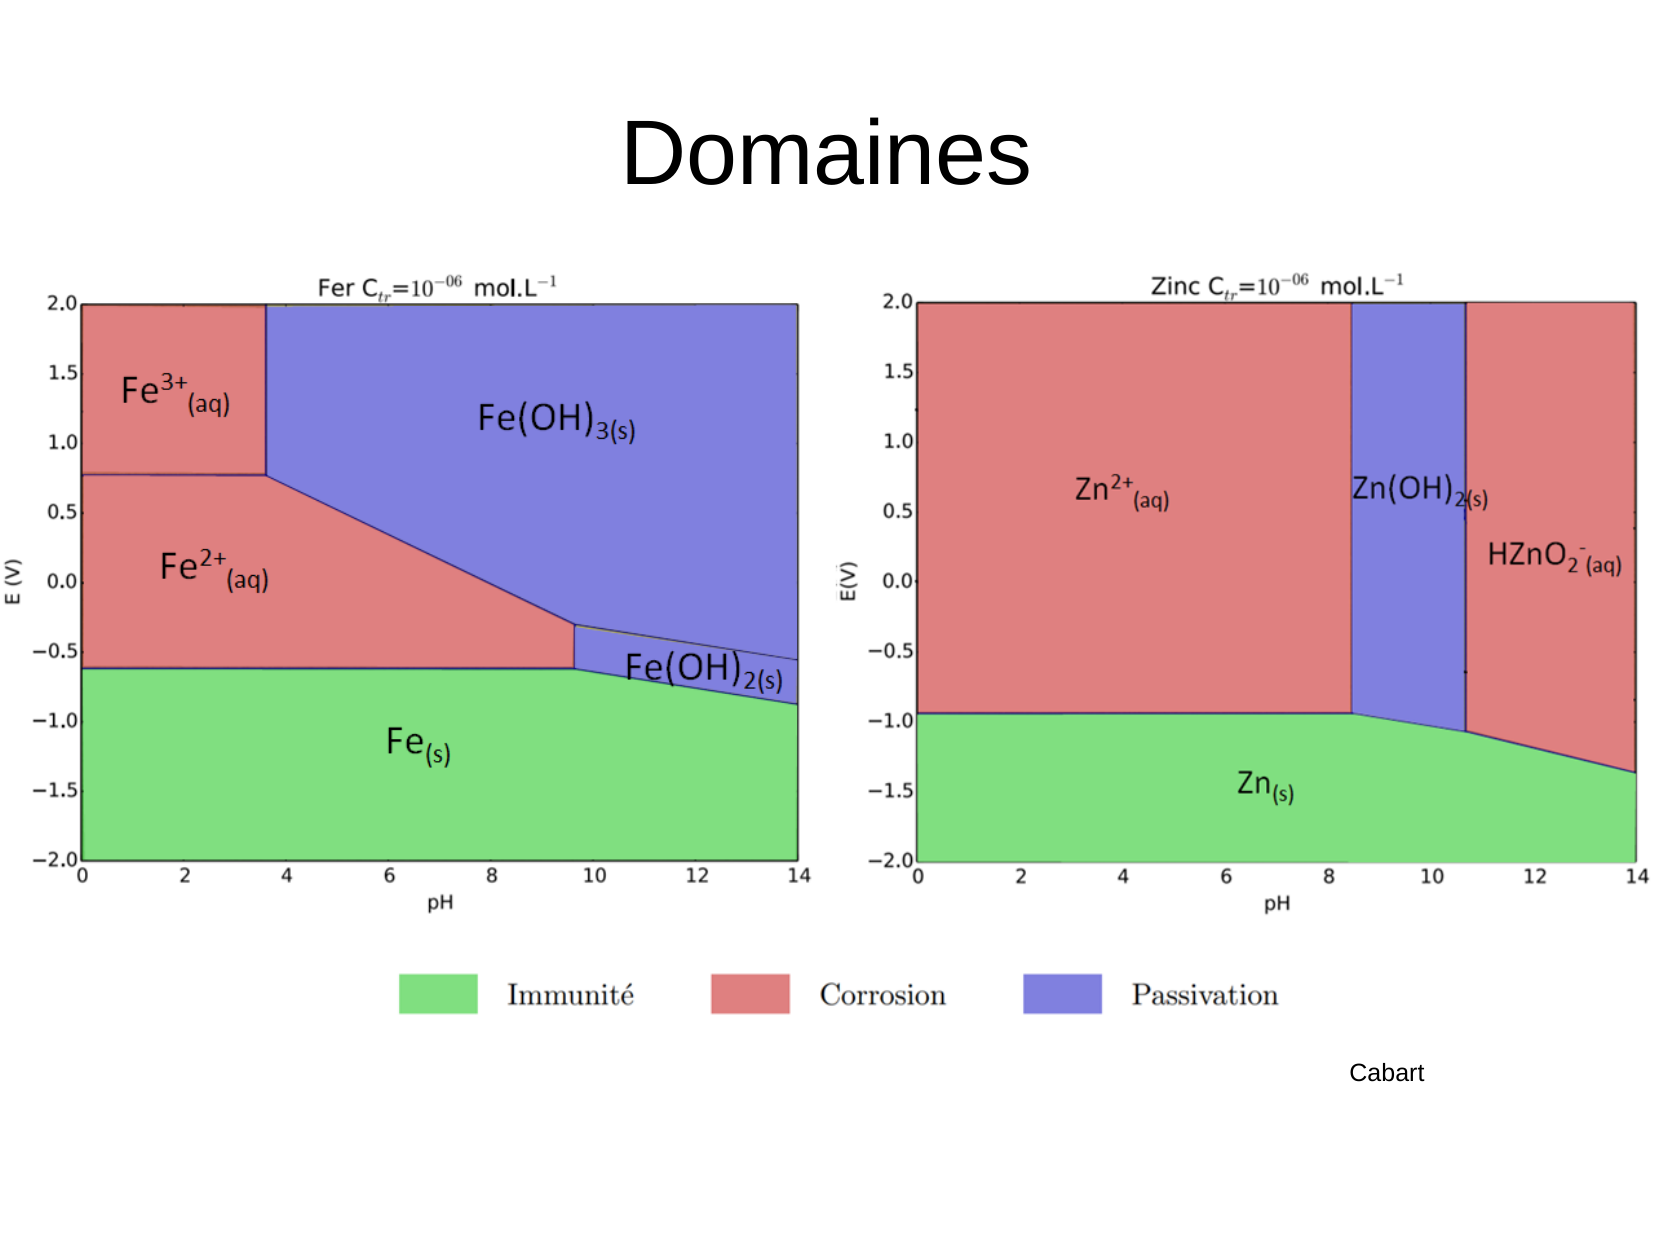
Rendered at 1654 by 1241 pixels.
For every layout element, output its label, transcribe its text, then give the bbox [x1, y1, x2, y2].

text_box Cabart [1334, 1051, 1654, 1094]
picture [0, 271, 1654, 1020]
title Domaines [82, 49, 1571, 257]
